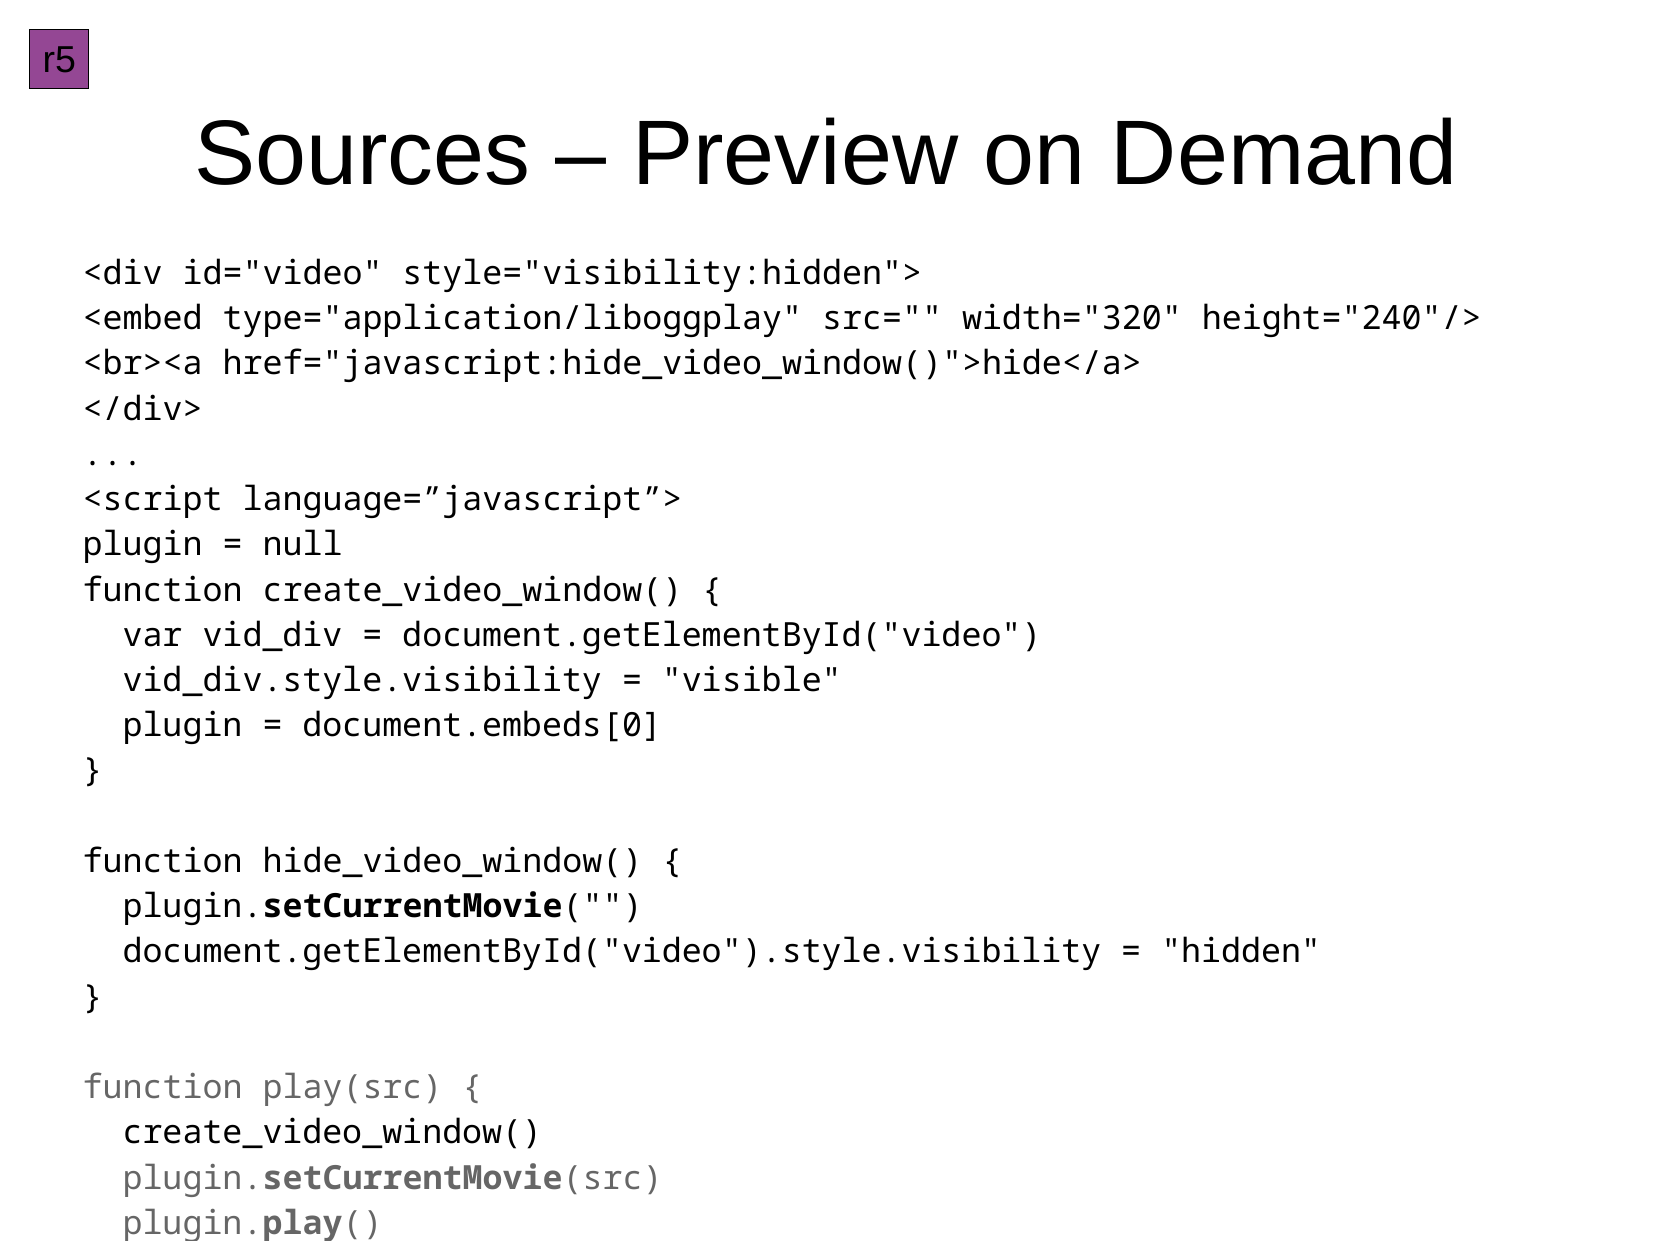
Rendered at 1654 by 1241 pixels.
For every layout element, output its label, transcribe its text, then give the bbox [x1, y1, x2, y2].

list <div id="video" style="visibility:hidden"> <embed type="application/liboggplay" src="" width="320" height="240"/> <br><a href="javascript:hide_video_window()">hide</a> </div> ... <script language=”javascript”> plugin = null function create_video_window() { var vid_div = document.getElementById("video") vid_div.style.visibility = "visible" plugin = document.embeds[0] } function hide_video_window() { plugin.setCurrentMovie("") document.getElementById("video").style.visibility = "hidden" } function play(src) { create_video_window() plugin.setCurrentMovie(src) plugin.play() } </script> [82, 248, 1571, 1182]
text_box r5 [29, 29, 89, 89]
title Sources – Preview on Demand [82, 56, 1571, 248]
